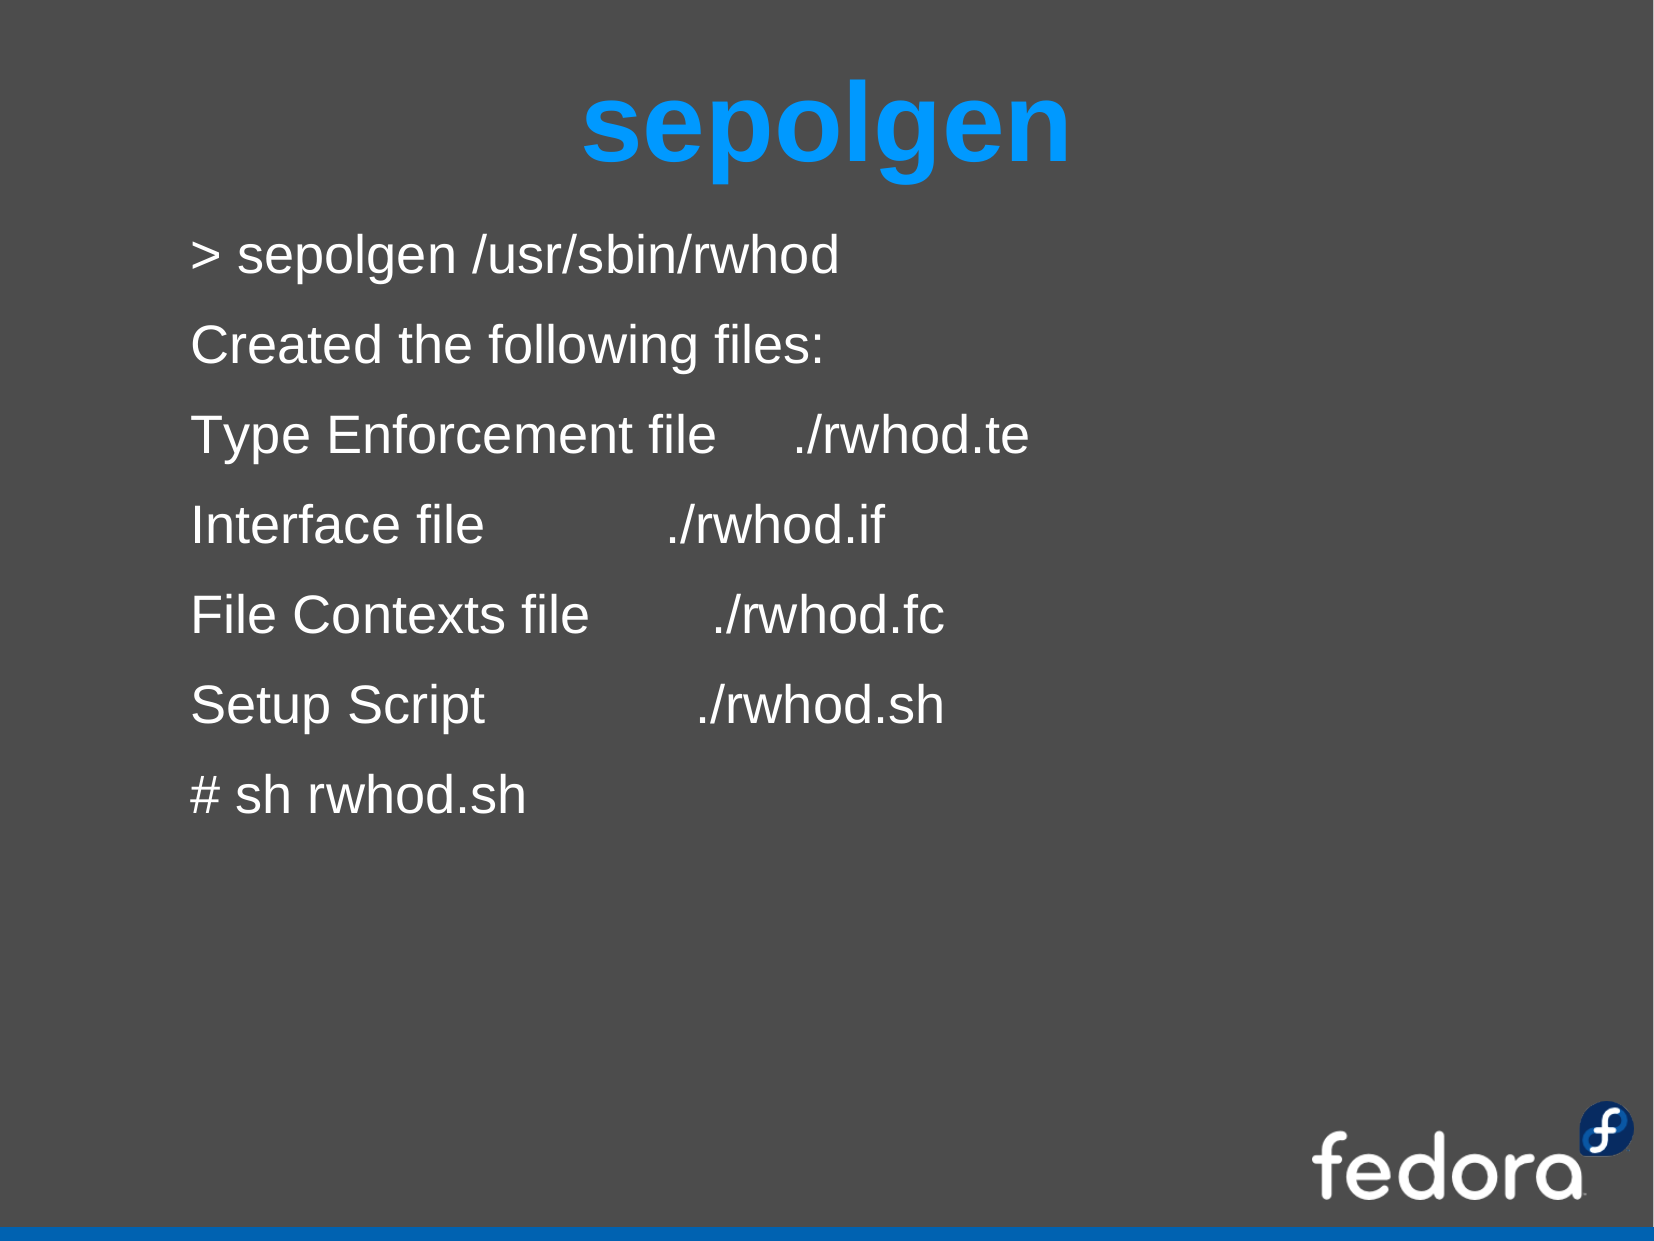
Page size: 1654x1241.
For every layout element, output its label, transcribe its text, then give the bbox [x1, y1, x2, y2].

picture [1312, 1101, 1634, 1200]
title sepolgen [121, 19, 1534, 227]
list > sepolgen /usr/sbin/rwhod Created the following files: Type Enforcement file ./rwhod.te Interface file ./rwhod.if File Contexts file ./rwhod.fc Setup Script ./rwhod.sh # sh rwhod.sh [178, 225, 1570, 1147]
